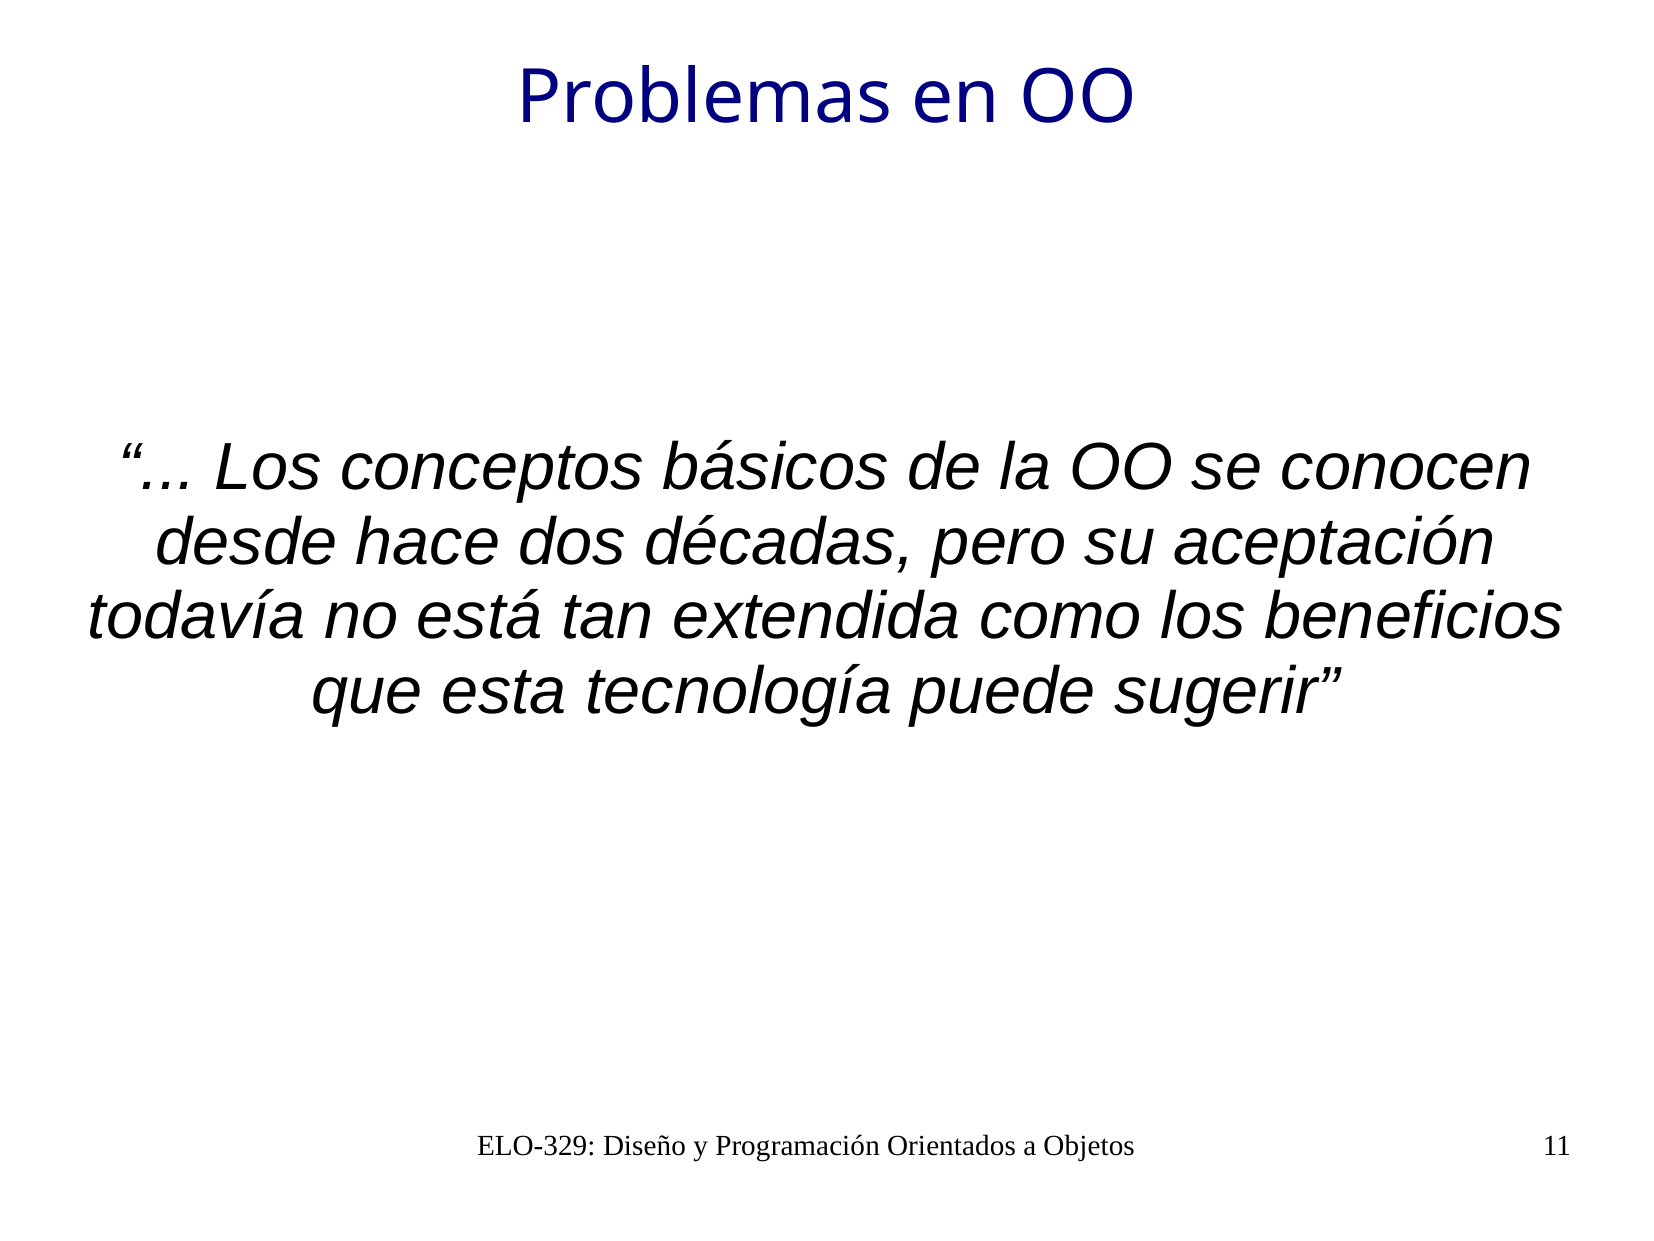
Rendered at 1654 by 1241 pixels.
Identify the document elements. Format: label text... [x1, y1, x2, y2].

title Problemas en OO [82, 43, 1571, 145]
subtitle “... Los conceptos básicos de la OO se conocen desde hace dos décadas, pero su aceptación todavía no está tan extendida como los beneficios que esta tecnología puede sugerir” [81, 169, 1571, 988]
